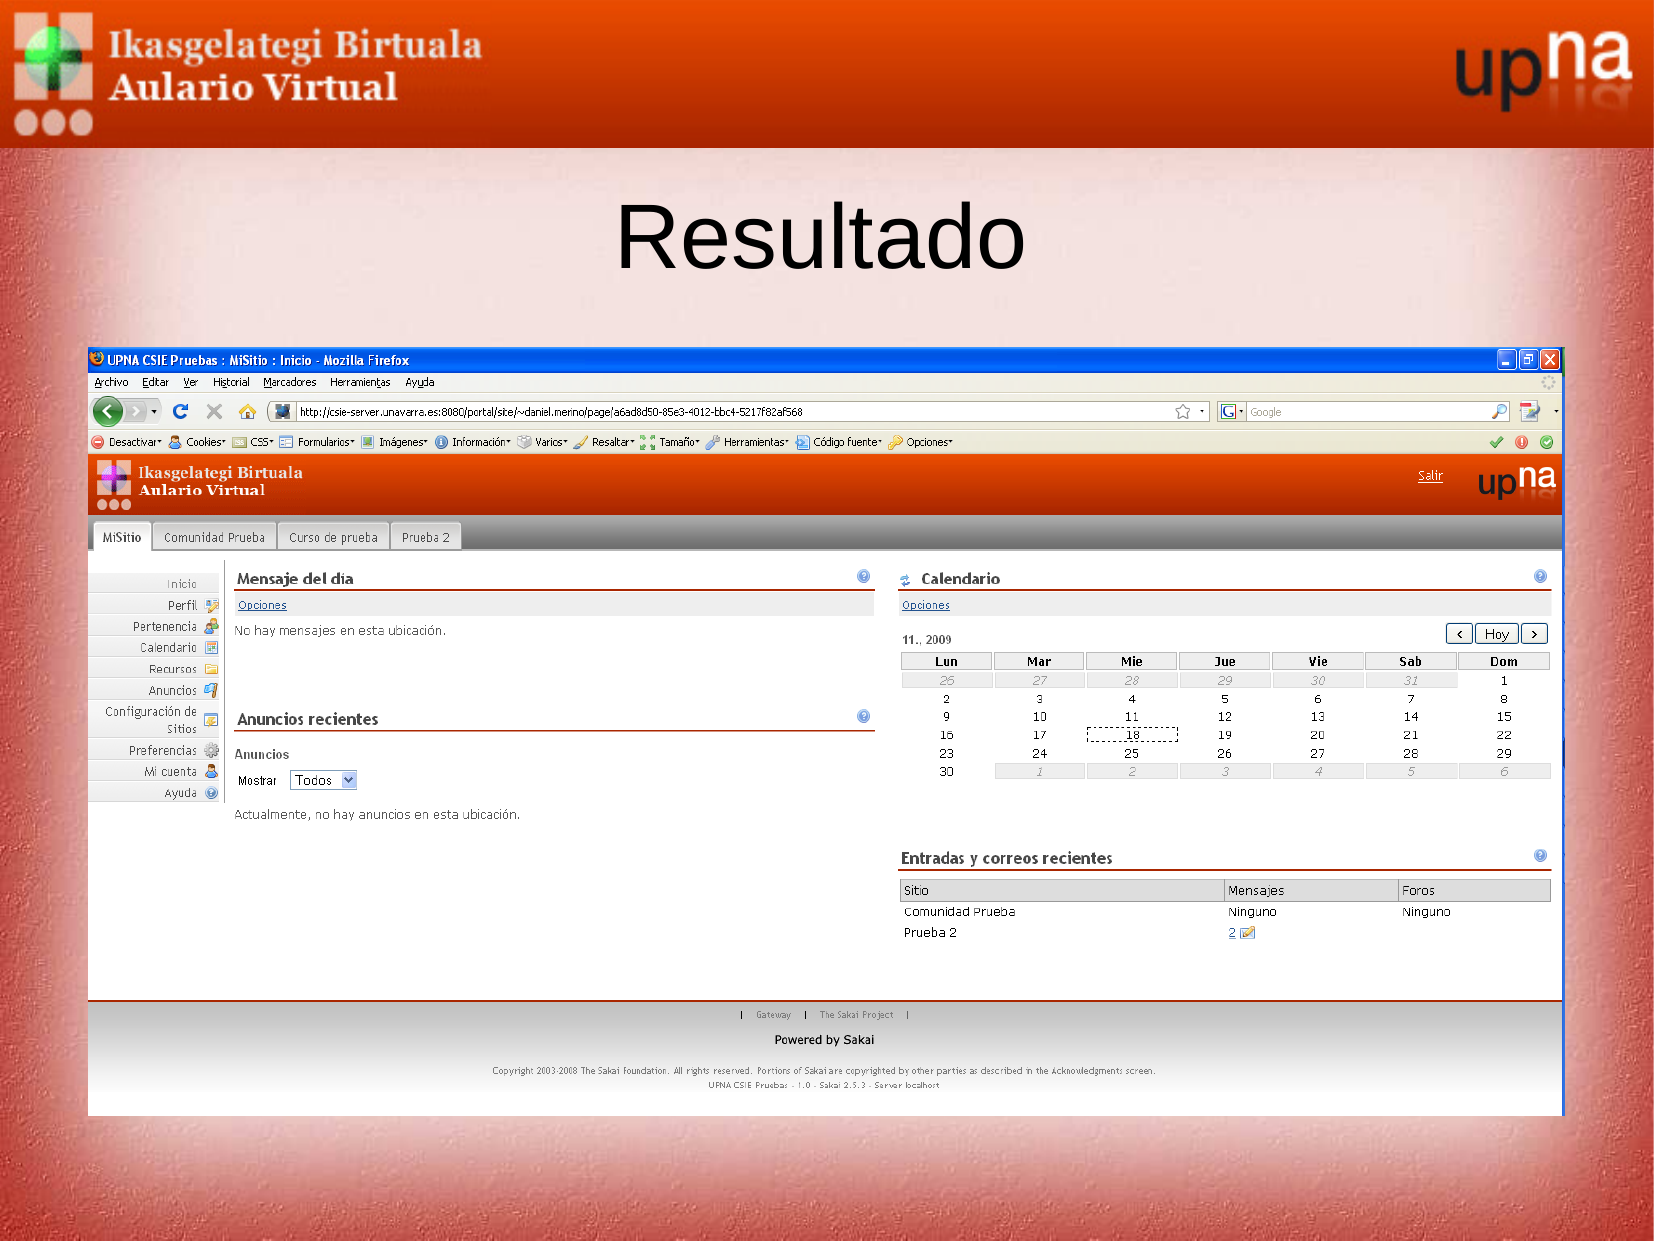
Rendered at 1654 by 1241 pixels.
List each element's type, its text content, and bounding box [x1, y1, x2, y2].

title Resultado [76, 147, 1565, 326]
picture [0, 0, 1654, 1241]
